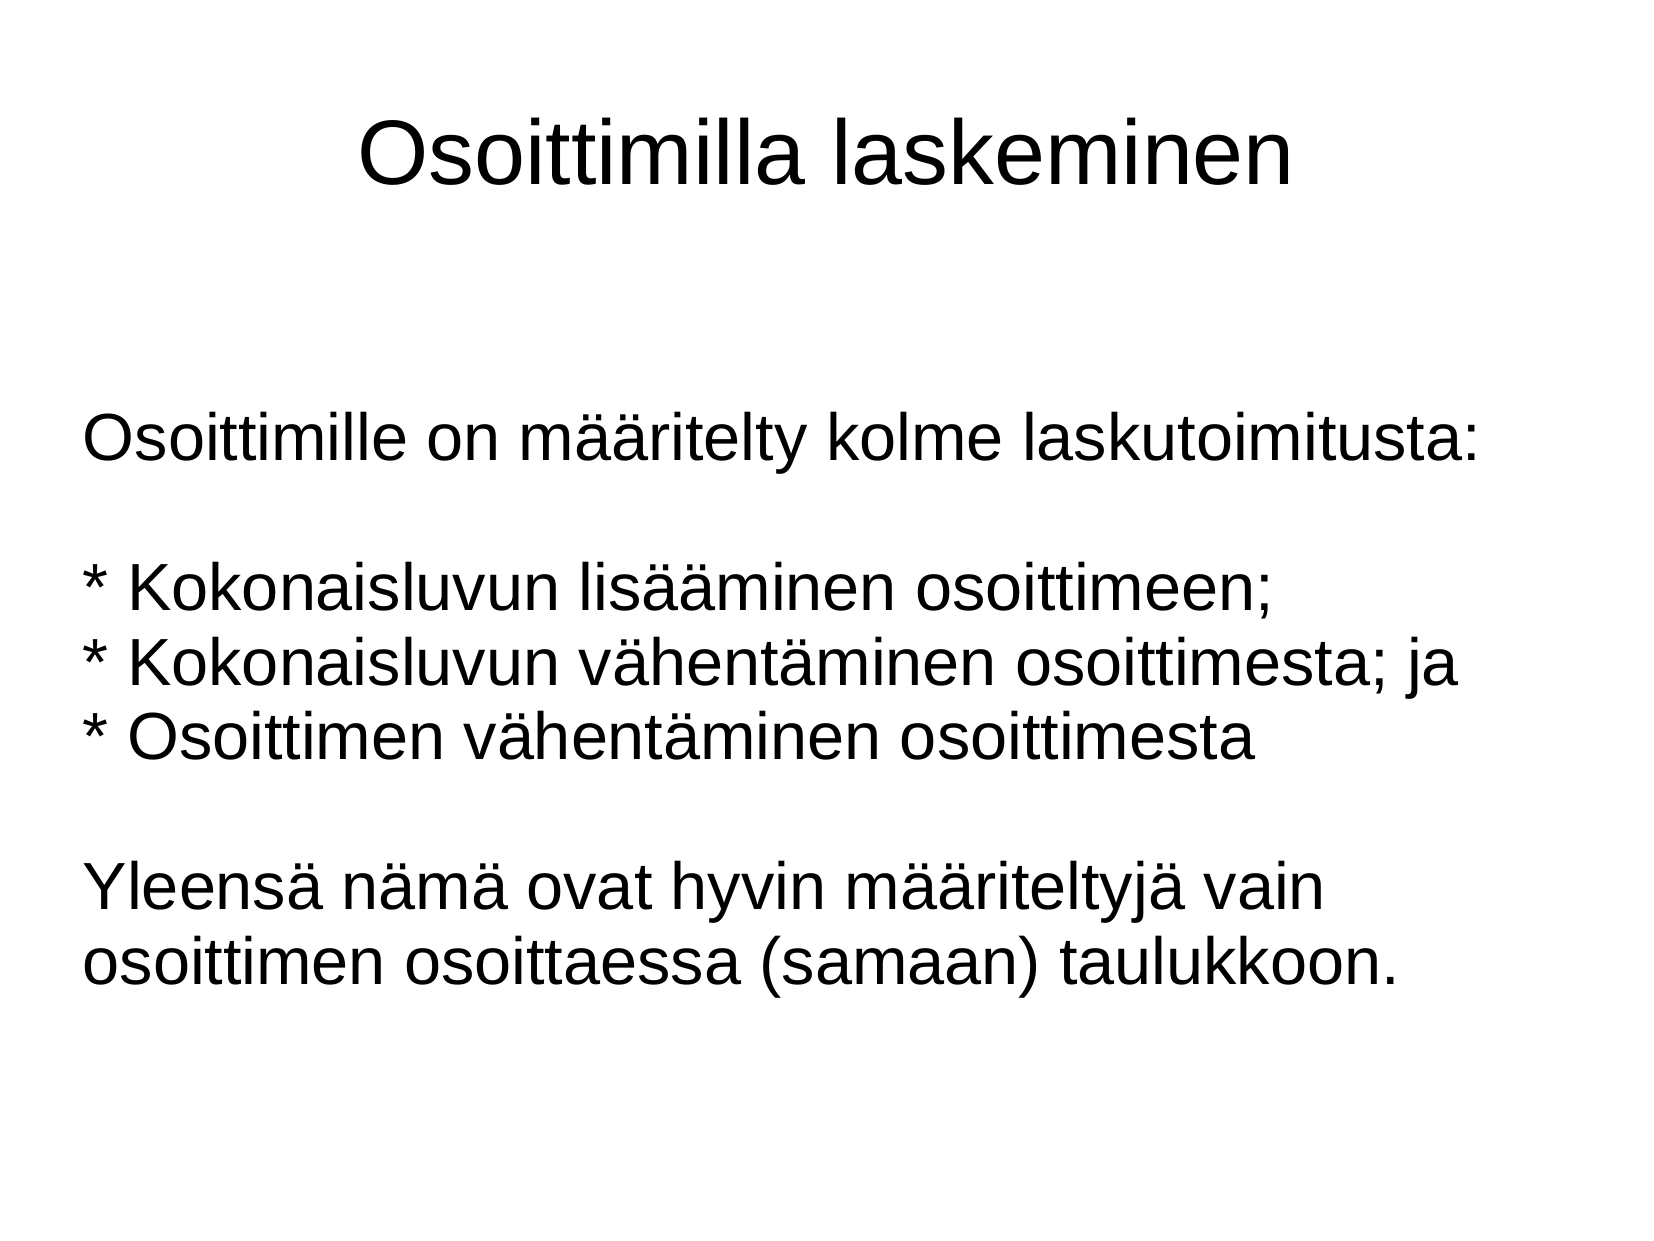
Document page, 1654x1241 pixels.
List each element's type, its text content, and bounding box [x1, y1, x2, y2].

title Osoittimilla laskeminen [82, 56, 1571, 250]
subtitle Osoittimille on määritelty kolme laskutoimitusta: * Kokonaisluvun lisääminen osoittimeen; * Kokonaisluvun vähentäminen osoittimesta; ja * Osoittimen vähentäminen osoittimesta Yleensä nämä ovat hyvin määriteltyjä vain osoittimen osoittaessa (samaan) taulukkoon. [82, 297, 1571, 1102]
